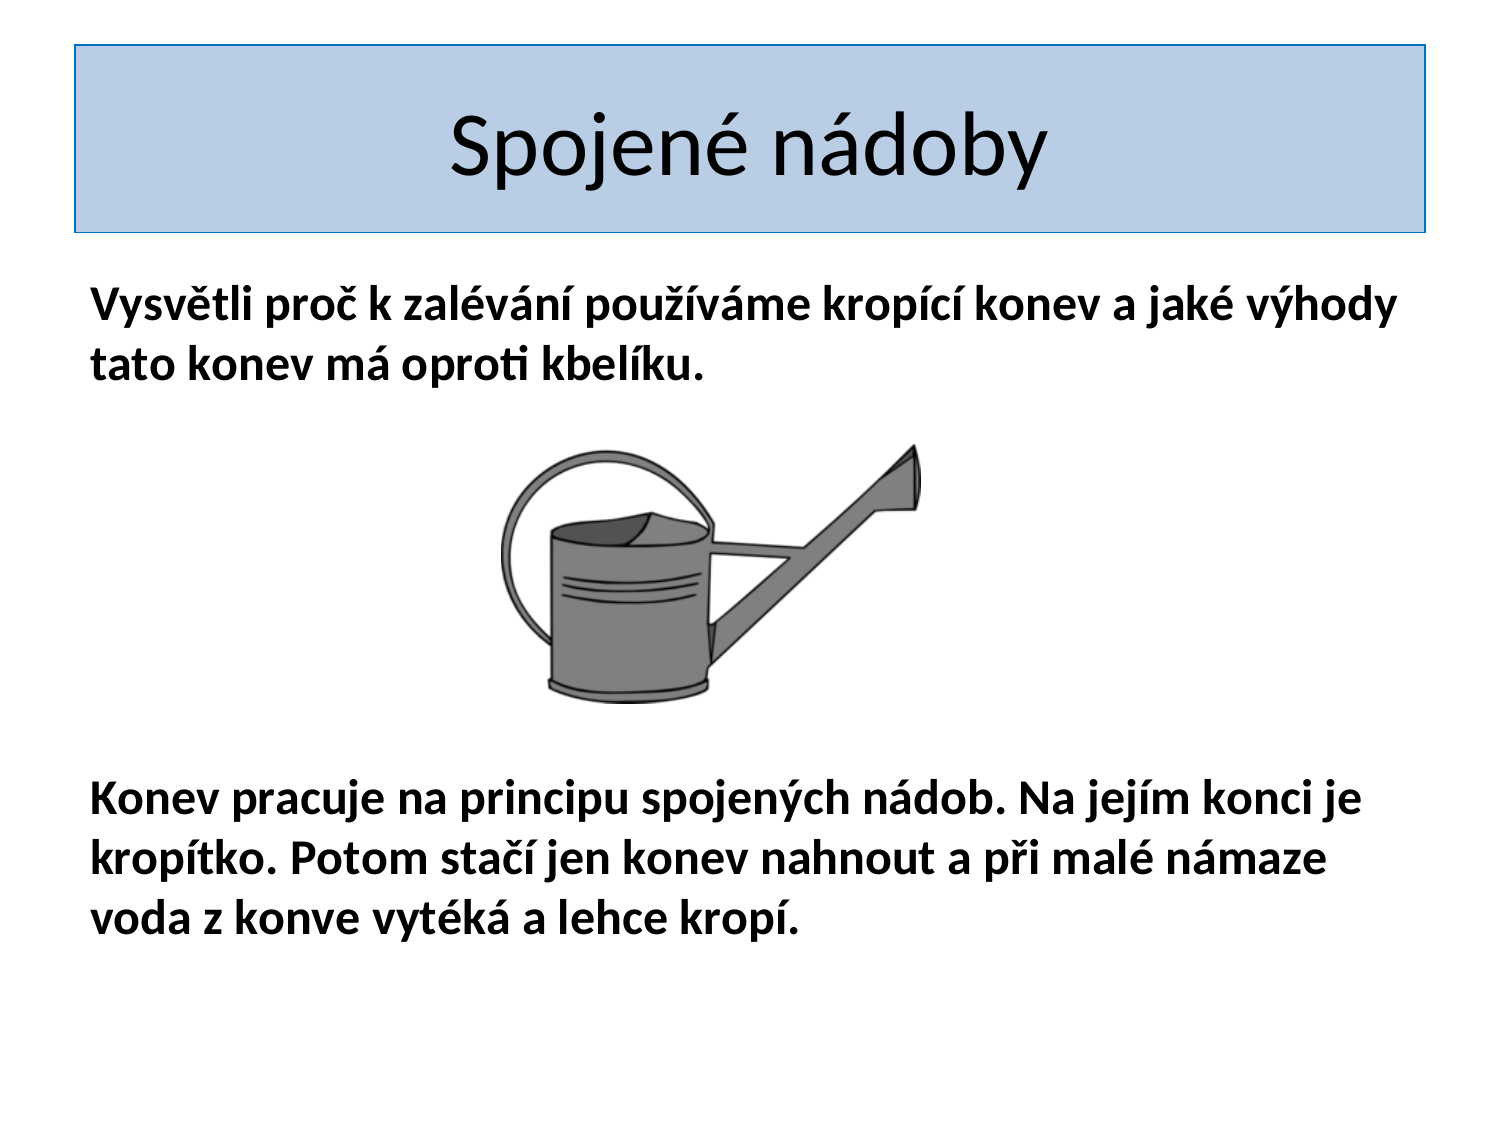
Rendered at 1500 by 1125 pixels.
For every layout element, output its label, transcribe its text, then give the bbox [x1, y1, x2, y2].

picture [501, 444, 921, 704]
list Vysvětli proč k zalévání používáme kropící konev a jaké výhody tato konev má oproti kbelíku. Konev pracuje na principu spojených nádob. Na jejím konci je kropítko. Potom stačí jen konev nahnout a při malé námaze voda z konve vytéká a lehce kropí. [75, 262, 1426, 1006]
title Spojené nádoby [75, 45, 1426, 233]
